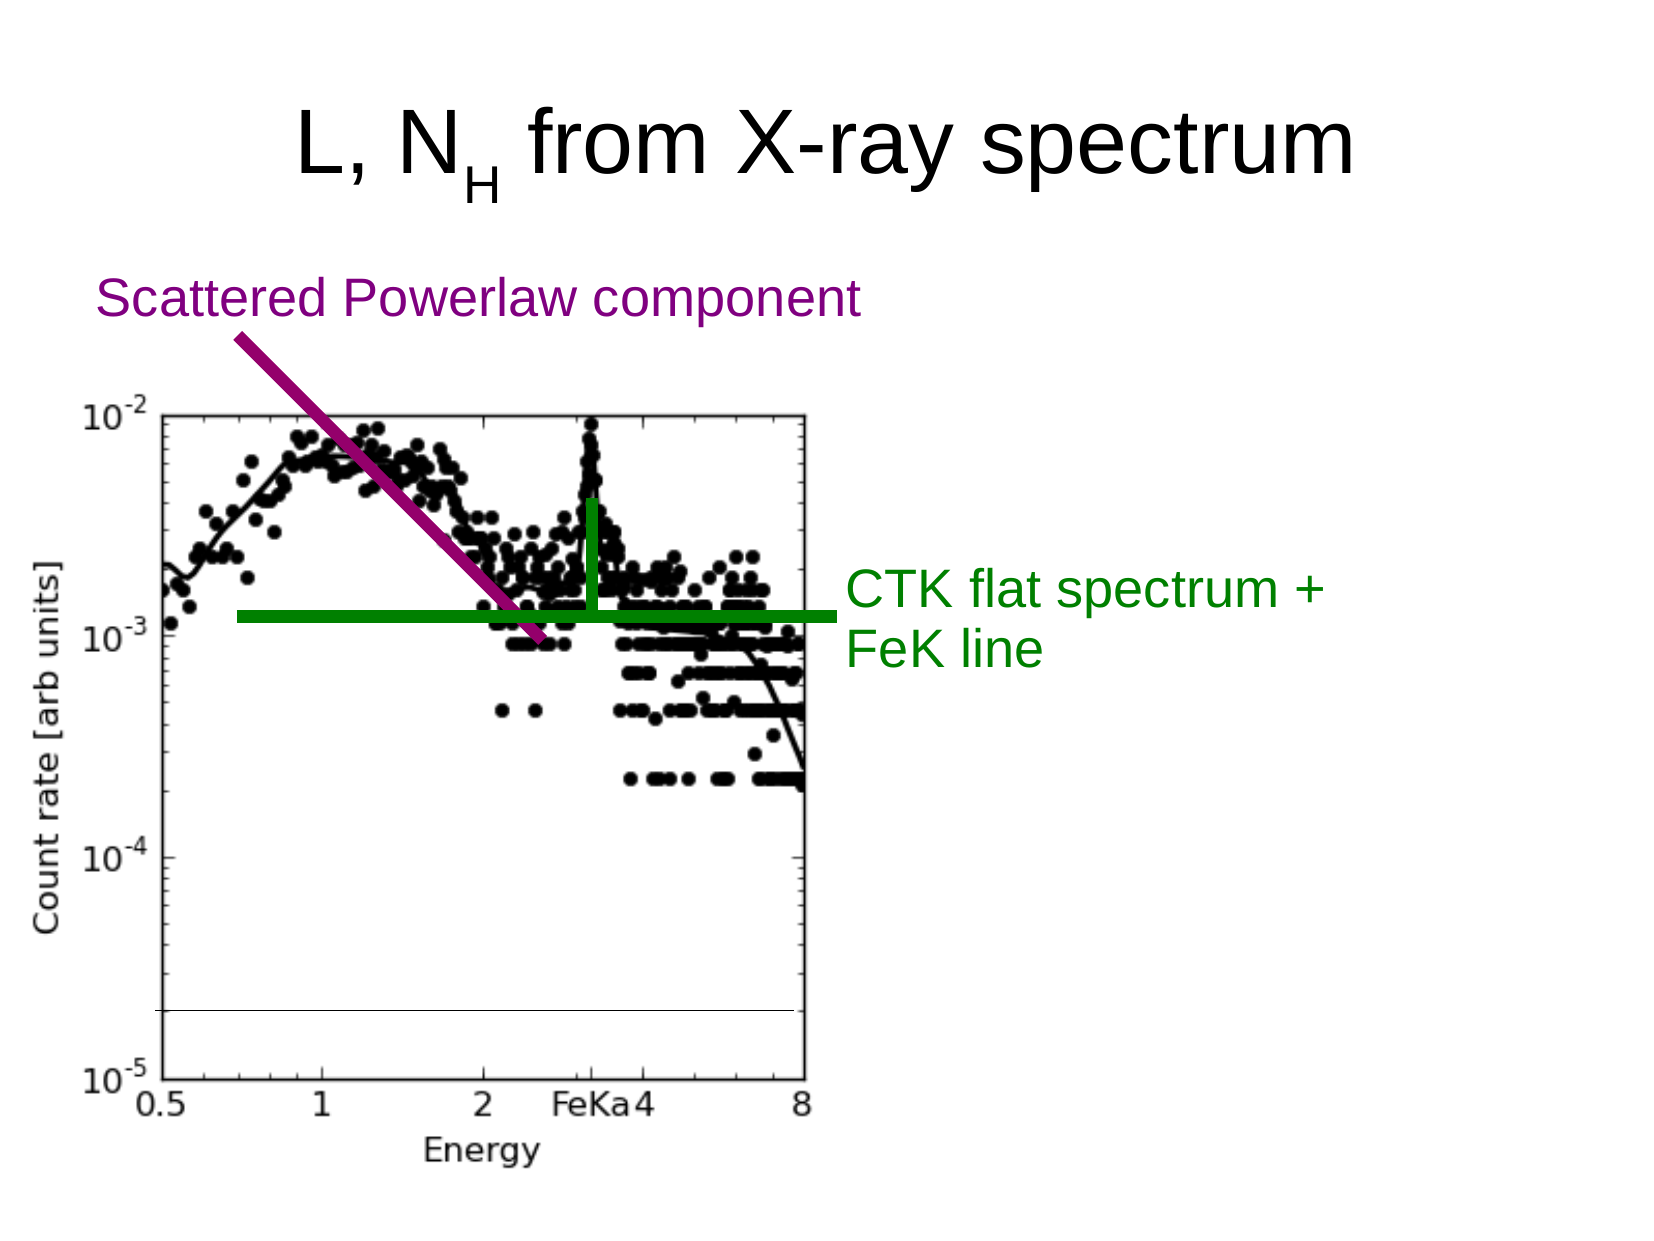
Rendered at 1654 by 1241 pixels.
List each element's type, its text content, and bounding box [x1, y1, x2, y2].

picture [371, 458, 831, 610]
picture [13, 372, 831, 1187]
text_box Scattered Powerlaw component [80, 260, 944, 458]
title L, NH from X-ray spectrum [82, 49, 1571, 257]
text_box CTK flat spectrum + FeK line [830, 550, 1394, 711]
